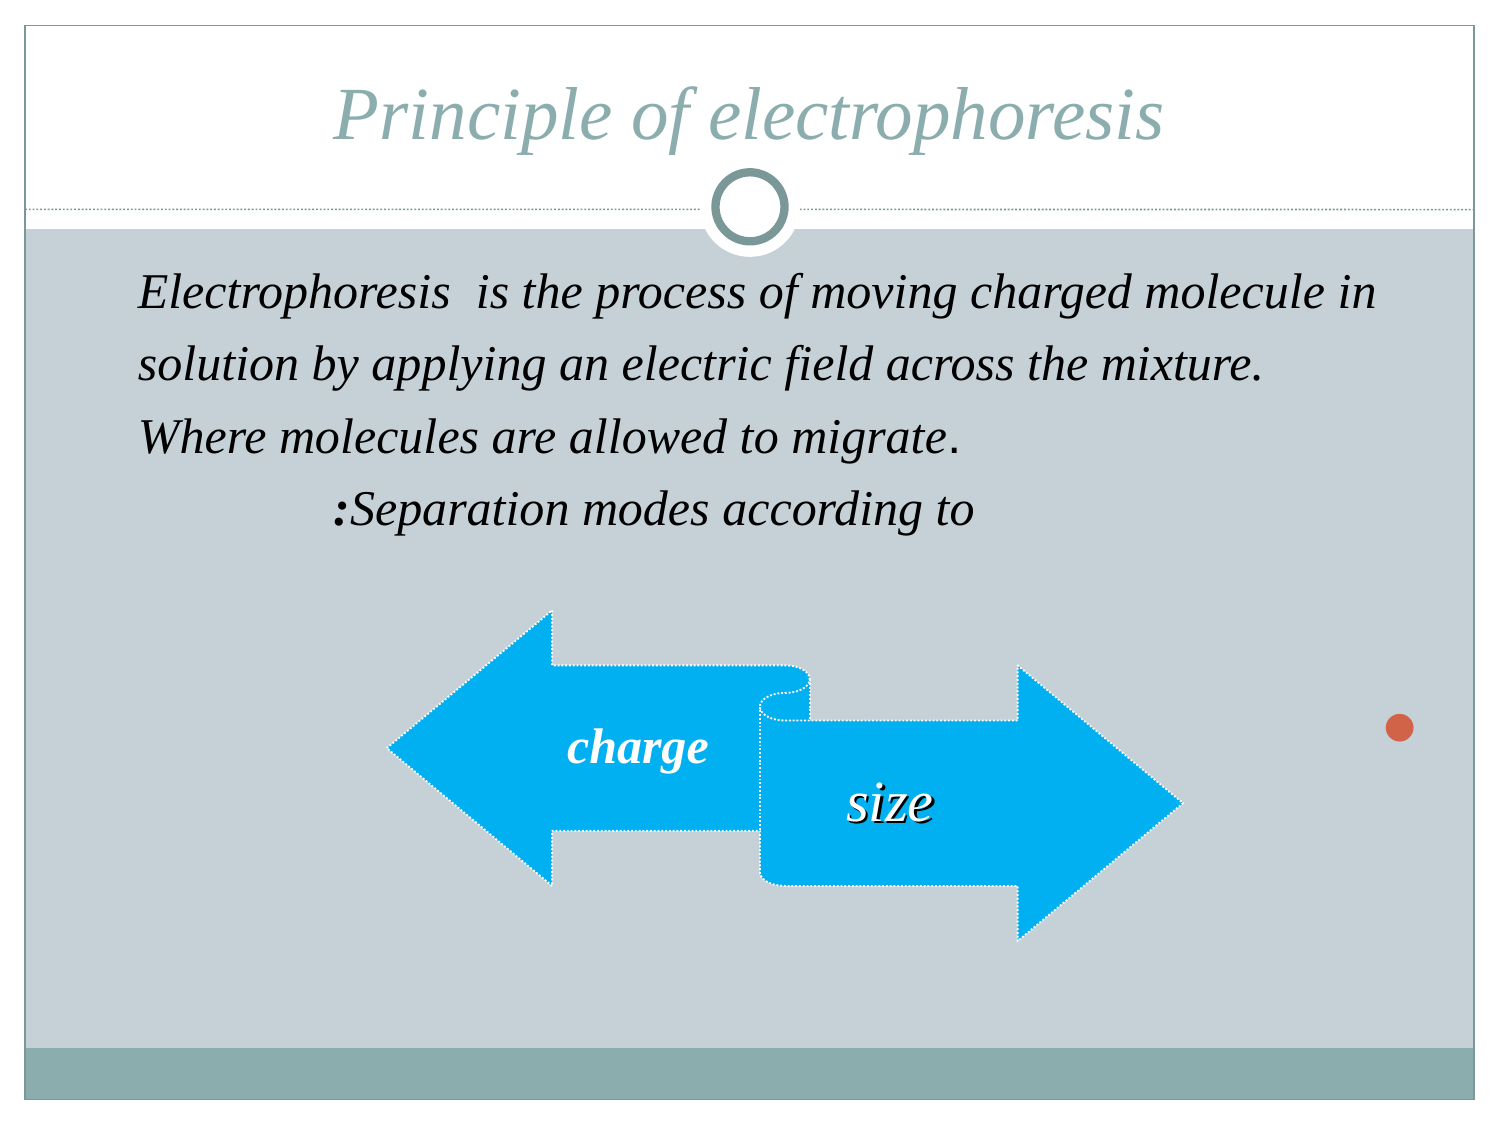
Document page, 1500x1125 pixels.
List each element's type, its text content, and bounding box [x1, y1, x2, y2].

text_box charge [537, 702, 738, 785]
text_box [386, 610, 1184, 942]
list Electrophoresis is the process of moving charged molecule in solution by applying an electric field across the mixture. Where molecules are allowed to migrate. Separation modes according to: [49, 250, 1445, 1001]
text_box size [782, 748, 998, 848]
title Principle of electrophoresis [49, 37, 1450, 162]
